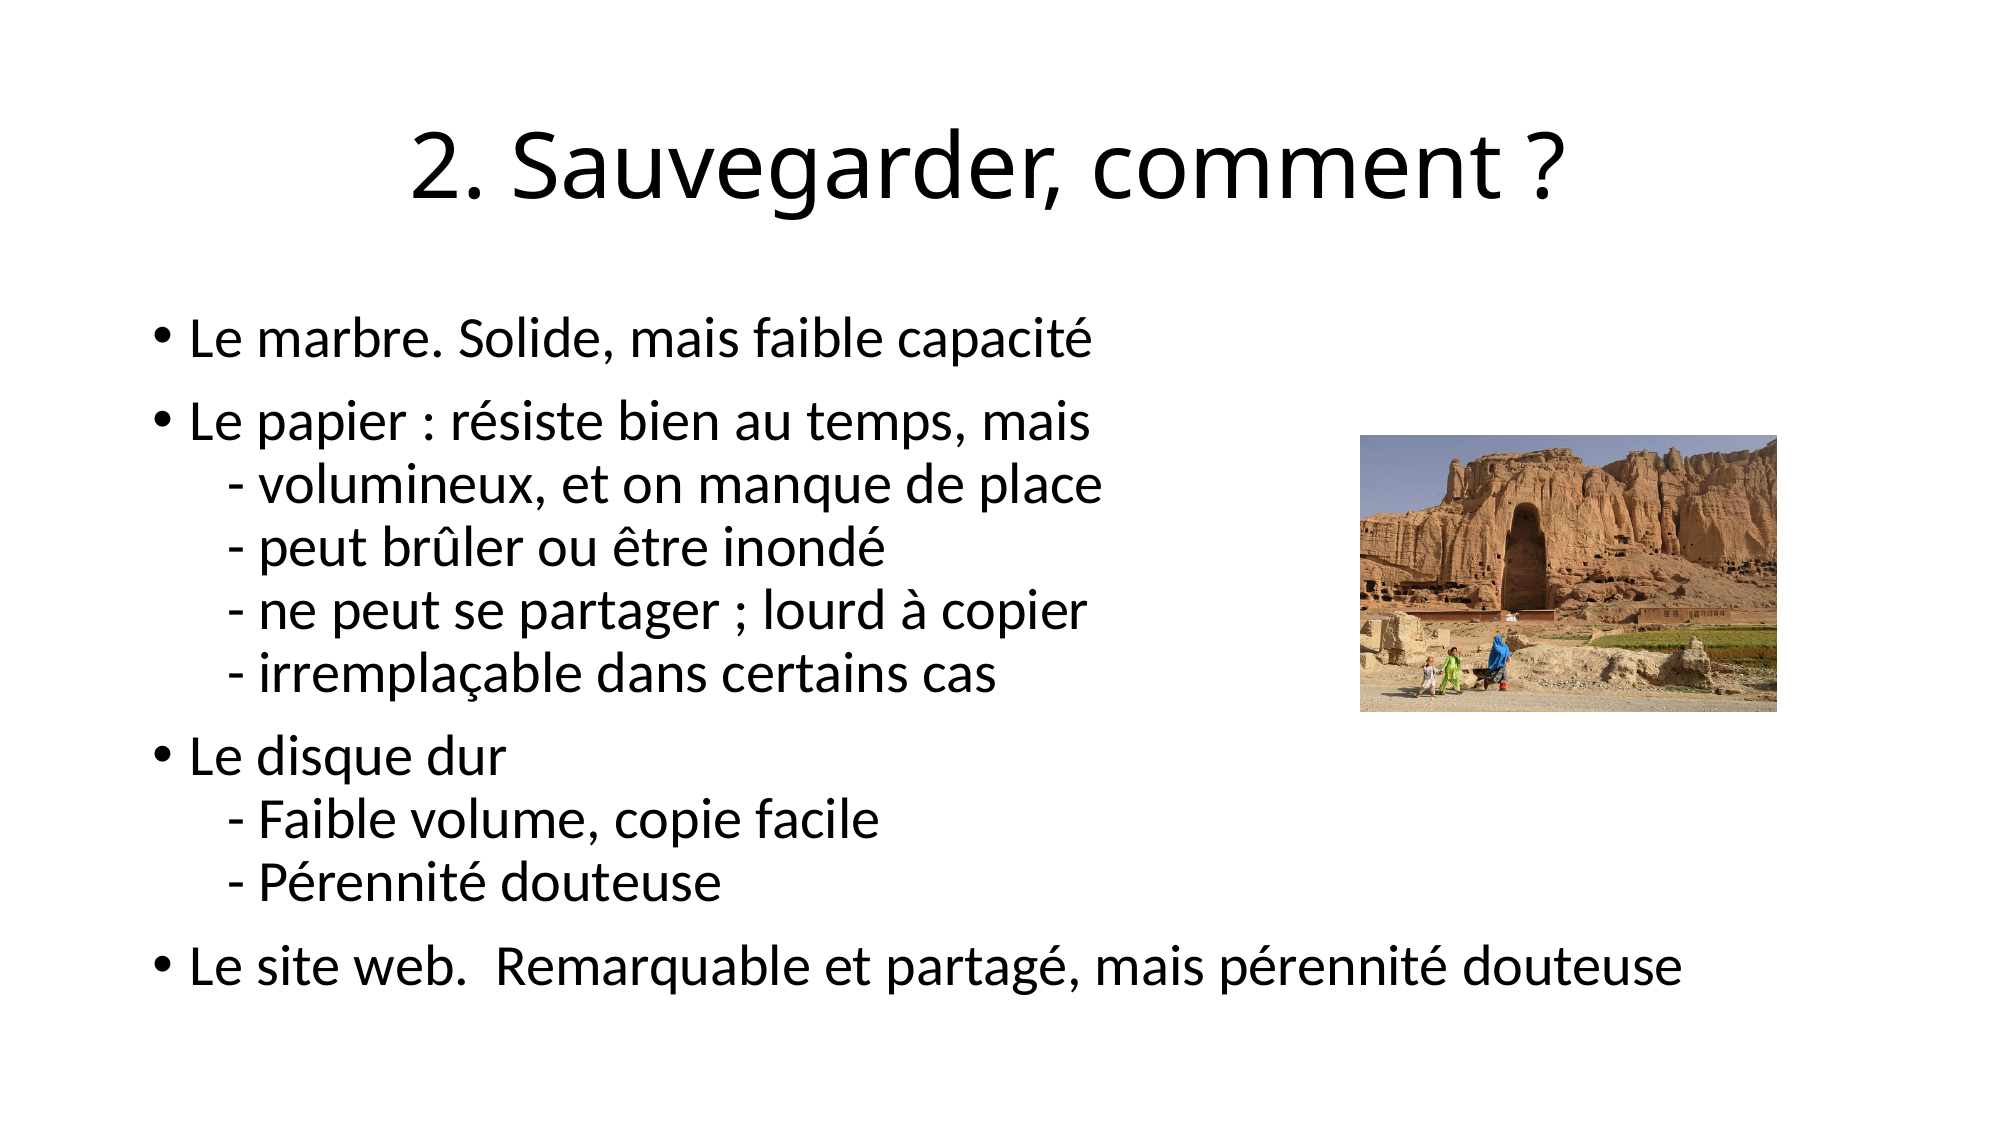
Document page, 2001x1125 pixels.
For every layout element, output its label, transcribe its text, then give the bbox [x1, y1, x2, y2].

list Le marbre. Solide, mais faible capacité Le papier : résiste bien au temps, mais - volumineux, et on manque de place - peut brûler ou être inondé - ne peut se partager ; lourd à copier - irremplaçable dans certains cas Le disque dur - Faible volume, copie facile - Pérennité douteuse Le site web. Remarquable et partagé, mais pérennité douteuse [137, 299, 1863, 1014]
title 2. Sauvegarder, comment ? [137, 59, 1863, 278]
picture [1360, 435, 1777, 712]
